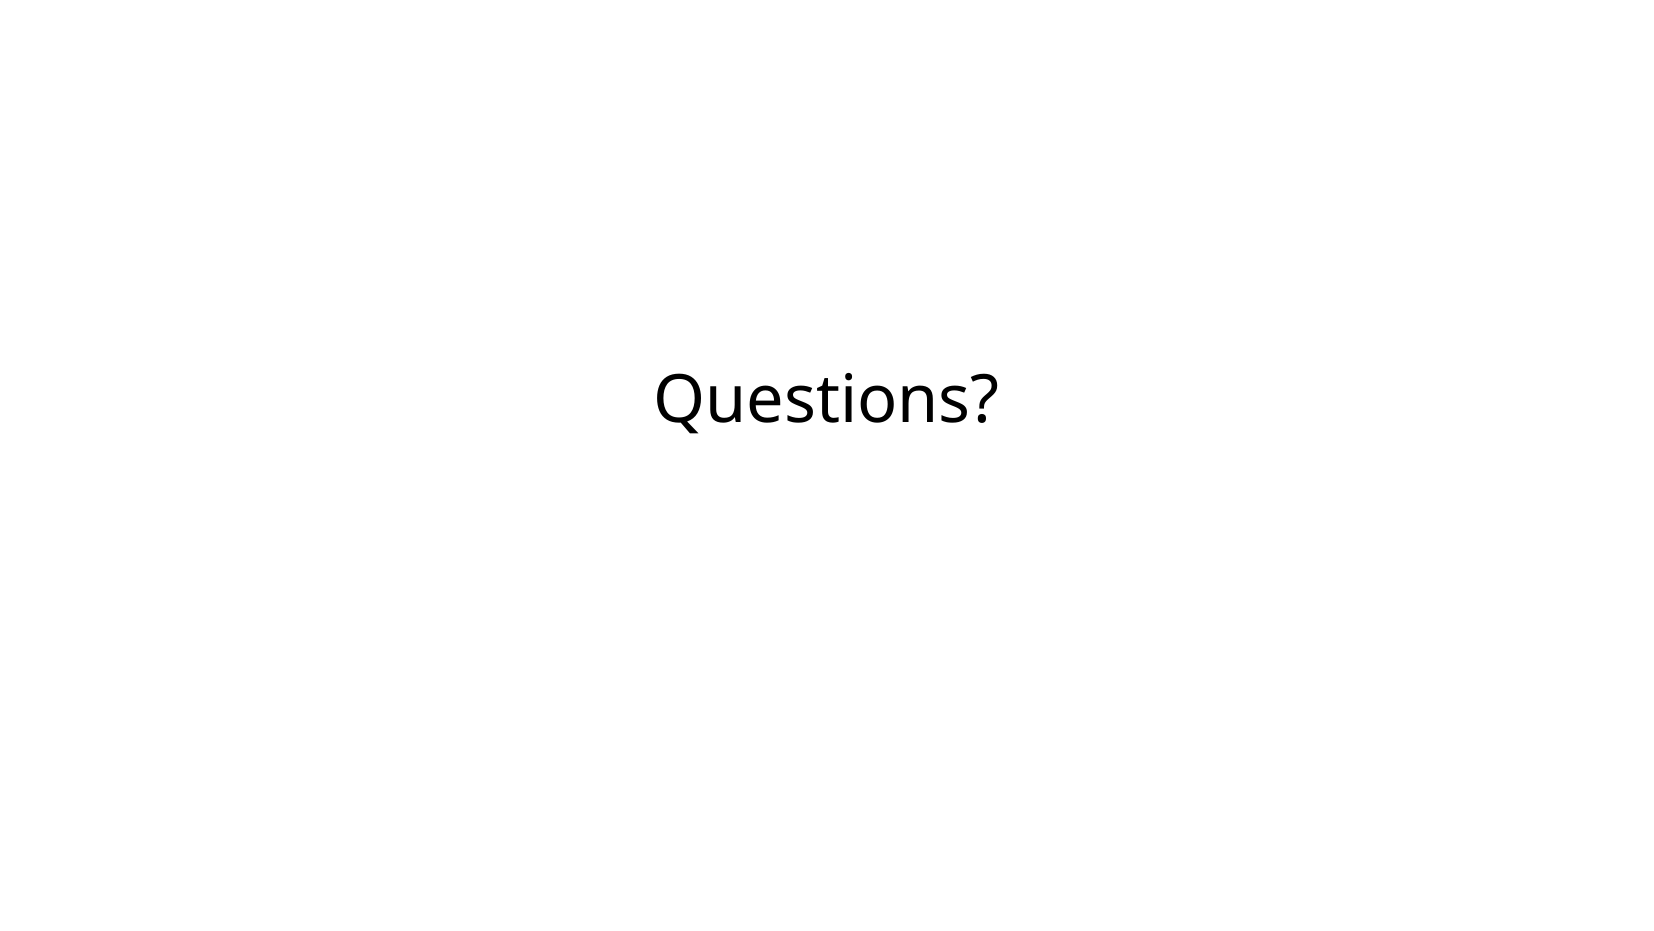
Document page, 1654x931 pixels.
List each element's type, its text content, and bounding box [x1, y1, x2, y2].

subtitle Questions? [82, 37, 1571, 758]
